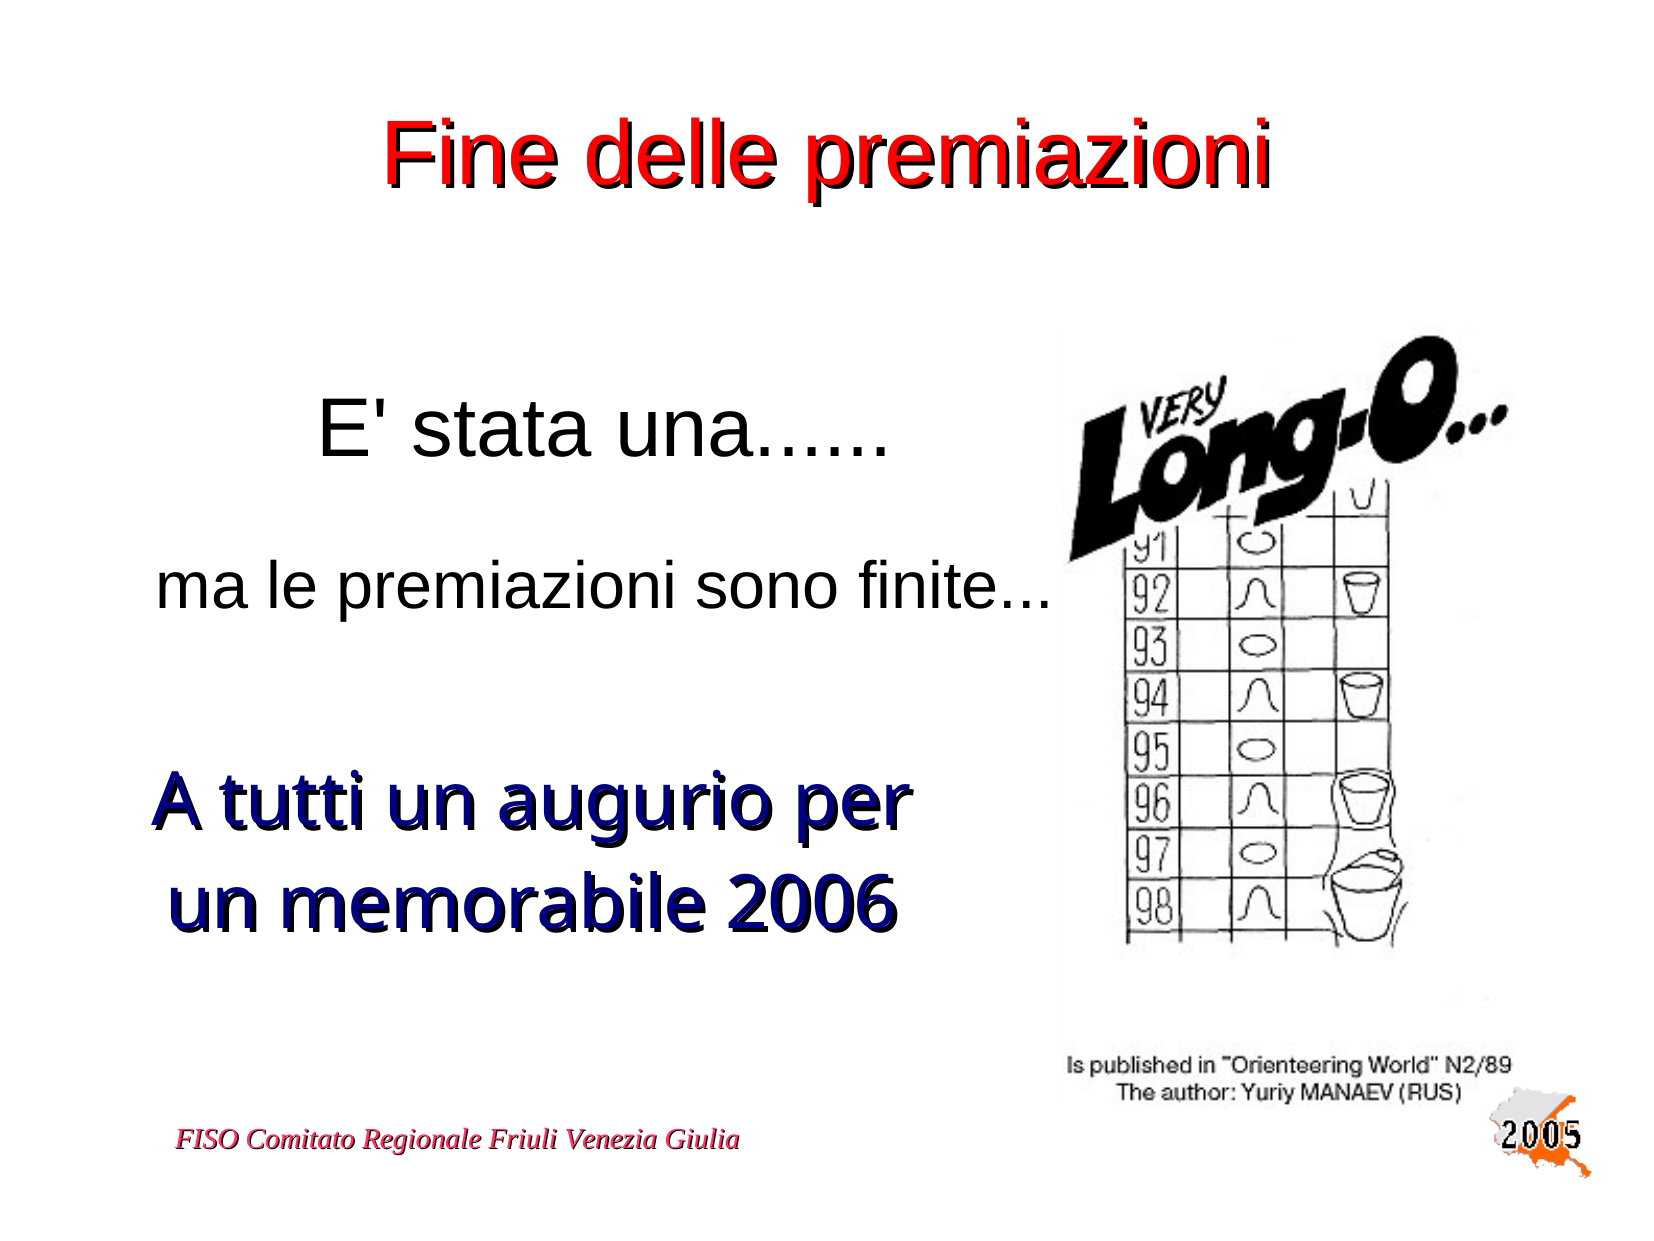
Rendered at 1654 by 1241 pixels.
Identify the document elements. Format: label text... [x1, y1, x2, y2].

text_box A tutti un augurio per un memorabile 2006 [118, 738, 945, 1034]
title Fine delle premiazioni [82, 49, 1571, 257]
subtitle E' stata una...... ma le premiazioni sono finite... [53, 295, 1123, 709]
picture [1062, 324, 1595, 1182]
